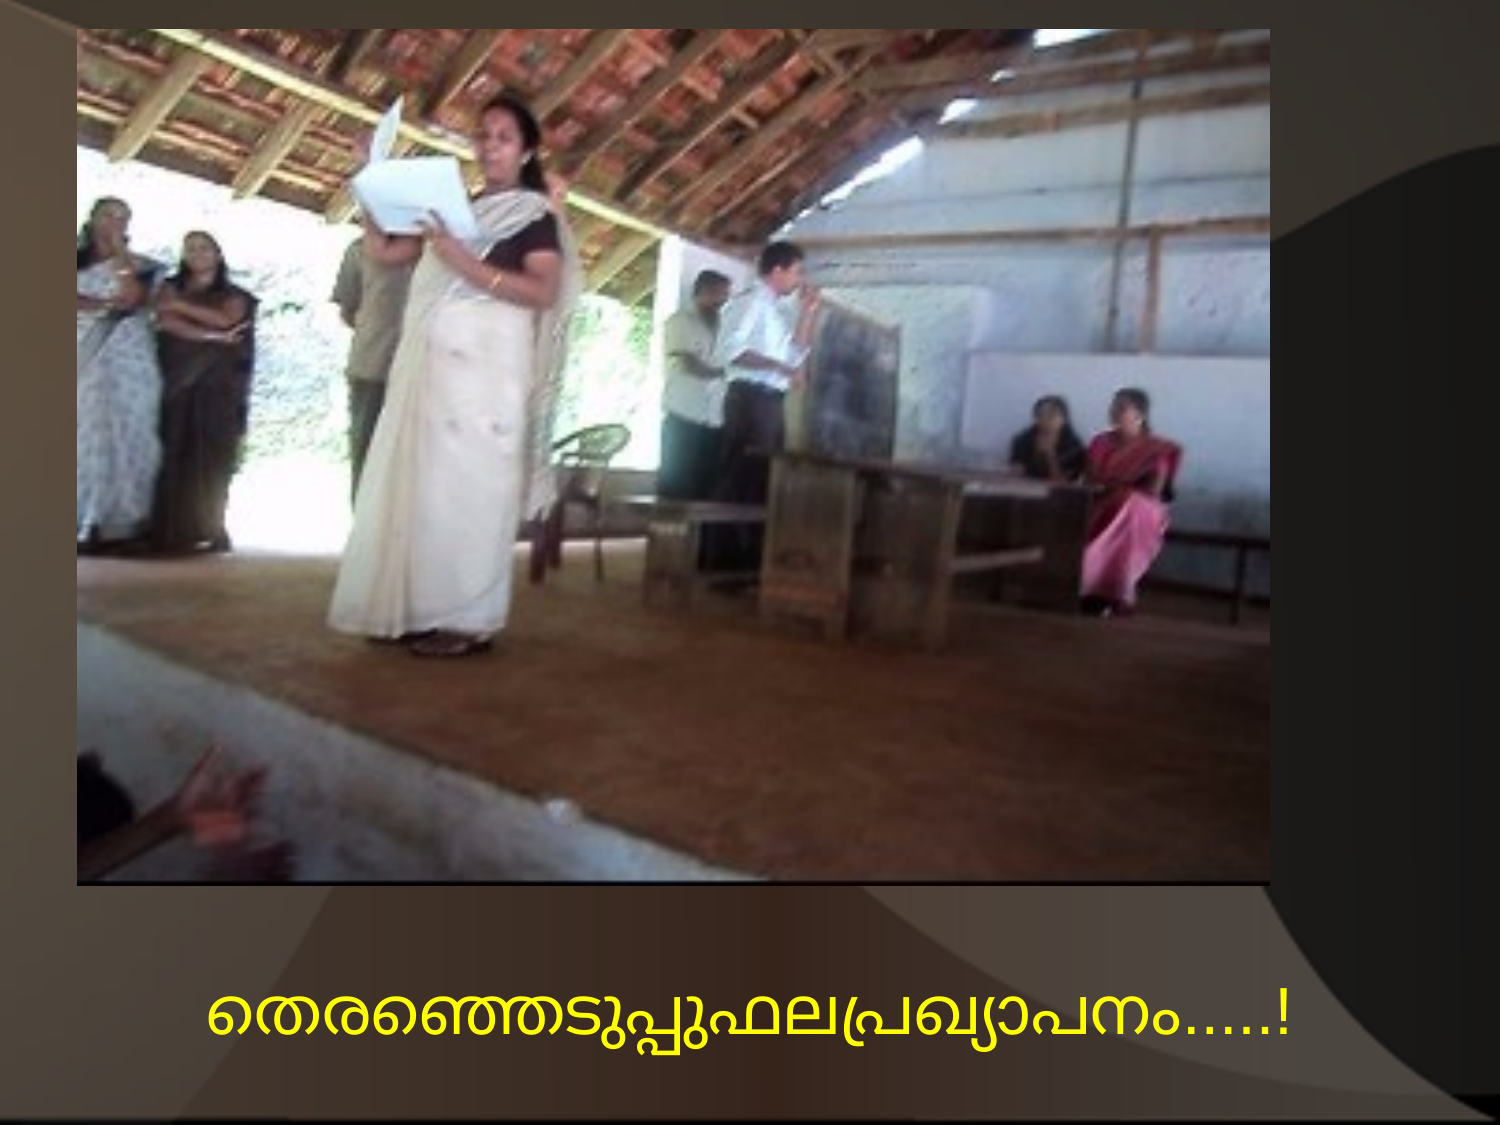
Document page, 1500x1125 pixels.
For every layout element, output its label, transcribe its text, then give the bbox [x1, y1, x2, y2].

picture [0, 0, 1500, 1125]
subtitle തെരഞ്ഞെടുപ്പുഫലപ്രഖ്യാപനം.....! [75, 944, 1425, 1073]
